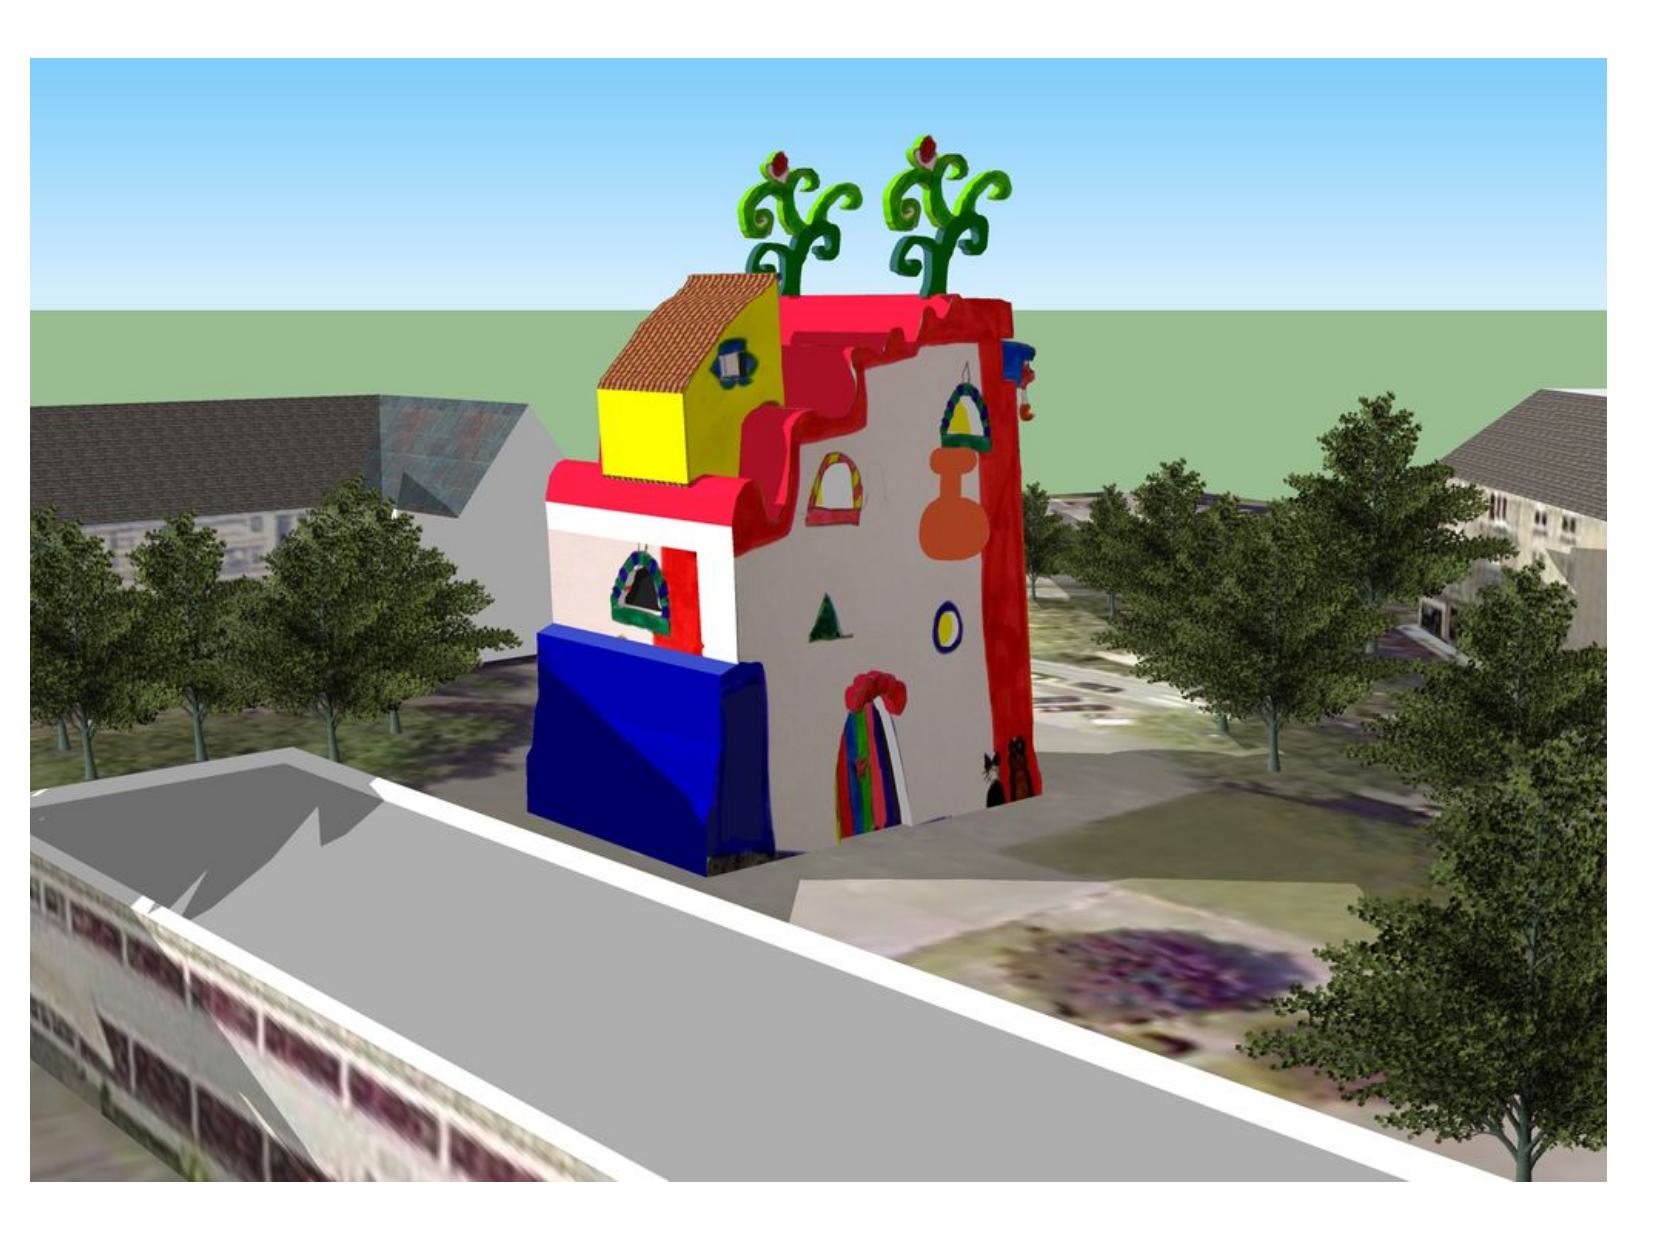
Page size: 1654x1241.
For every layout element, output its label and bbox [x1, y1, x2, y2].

picture [30, 58, 1607, 1182]
